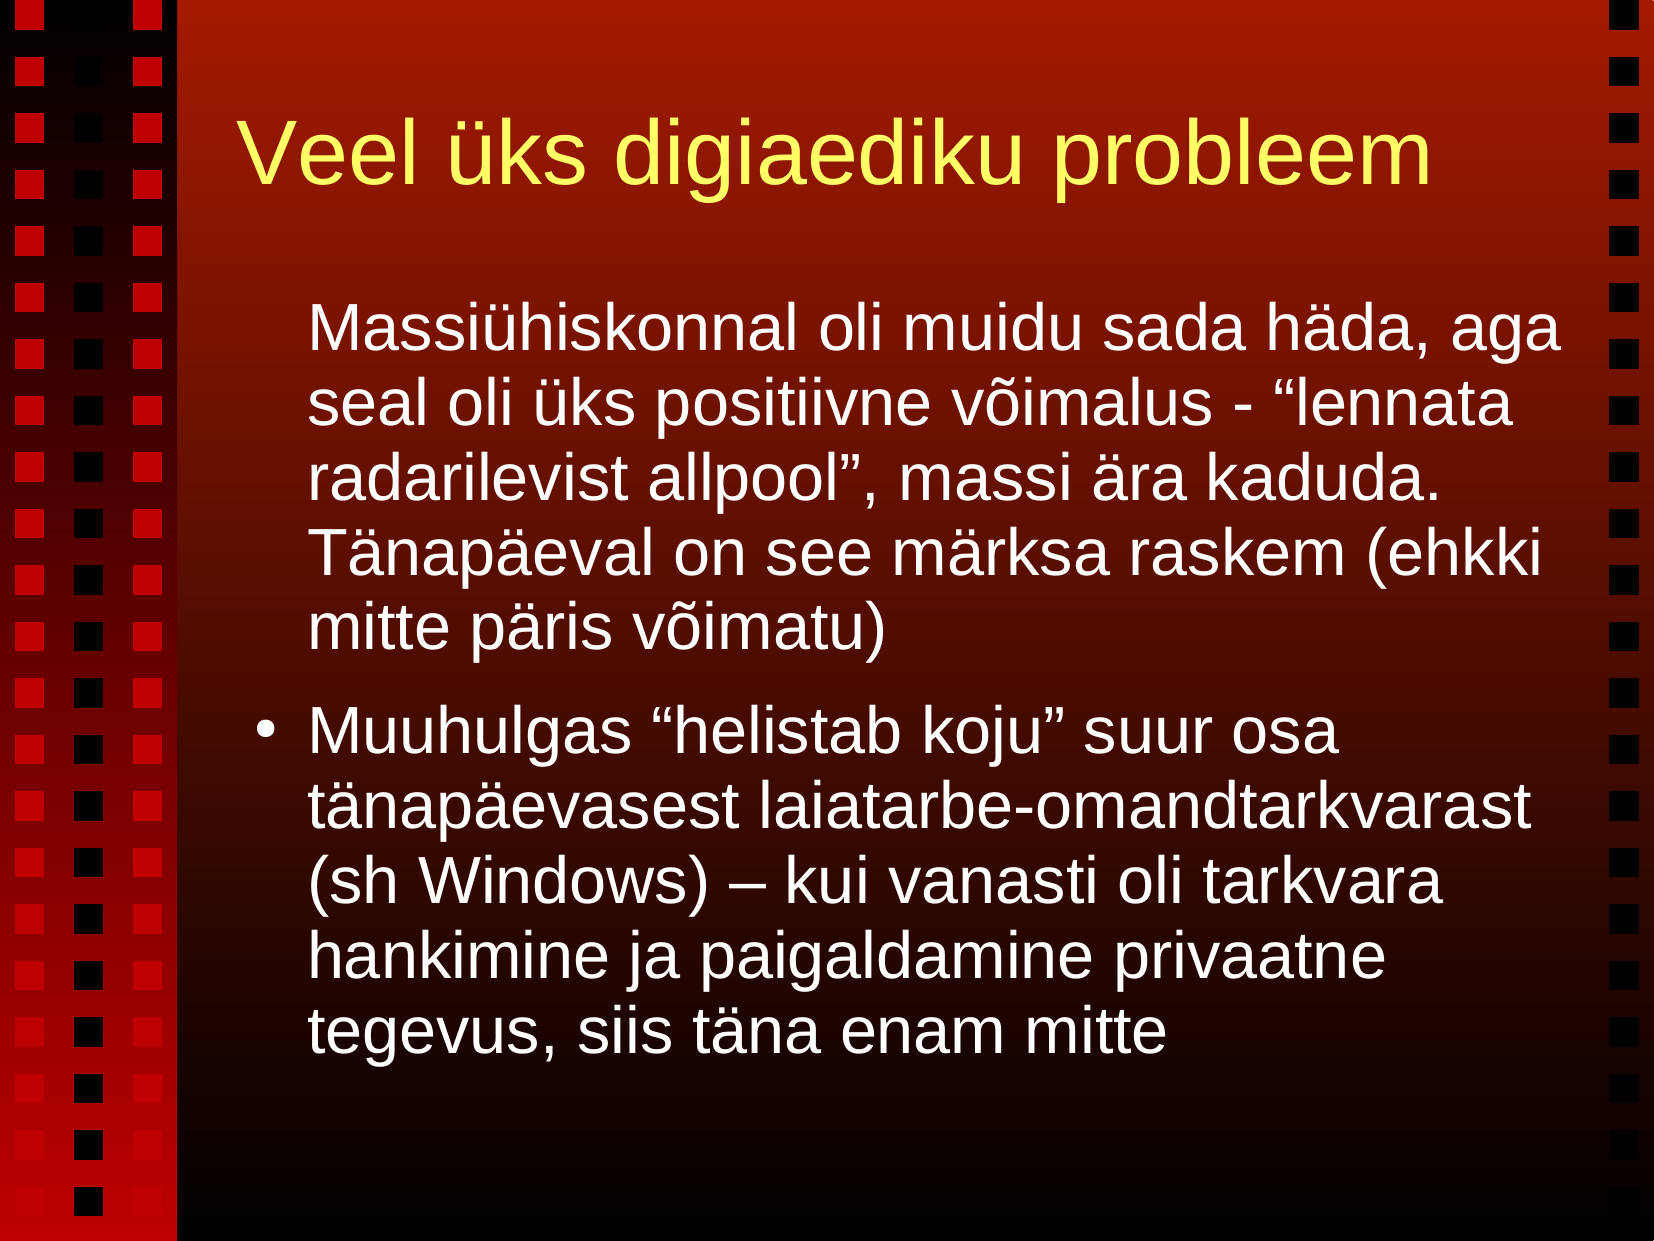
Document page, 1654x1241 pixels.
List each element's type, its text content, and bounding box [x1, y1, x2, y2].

list Massiühiskonnal oli muidu sada häda, aga seal oli üks positiivne võimalus - “lennata radarilevist allpool”, massi ära kaduda. Tänapäeval on see märksa raskem (ehkki mitte päris võimatu) Muuhulgas “helistab koju” suur osa tänapäevasest laiatarbe-omandtarkvarast (sh Windows) – kui vanasti oli tarkvara hankimine ja paigaldamine privaatne tegevus, siis täna enam mitte [236, 290, 1571, 1109]
title Veel üks digiaediku probleem [236, 49, 1571, 257]
